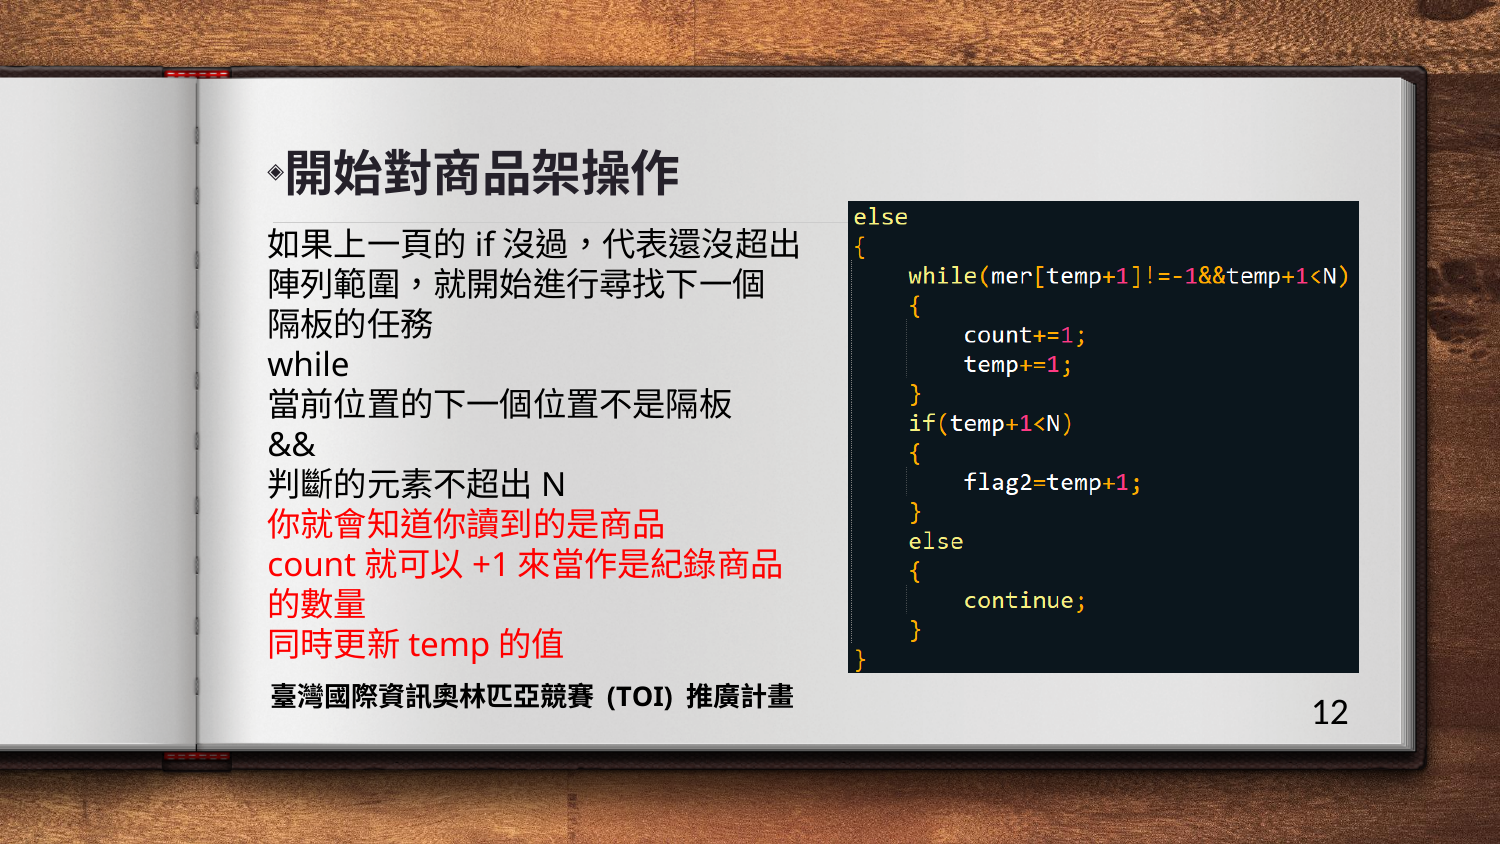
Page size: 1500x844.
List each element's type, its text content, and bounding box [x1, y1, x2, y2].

list 開始對商品架操作 [252, 126, 1183, 215]
text_box [1295, 672, 1386, 737]
picture [848, 201, 1359, 673]
text_box 如果上一頁的if沒過，代表還沒超出 陣列範圍，就開始進行尋找下一個 隔板的任務 while 當前位置的下一個位置不是隔板 && 判斷的元素不超出N 你就會知道你讀到的是商品 count就可以+1來當作是紀錄商品 的數量 同時更新temp的值 [252, 215, 848, 676]
